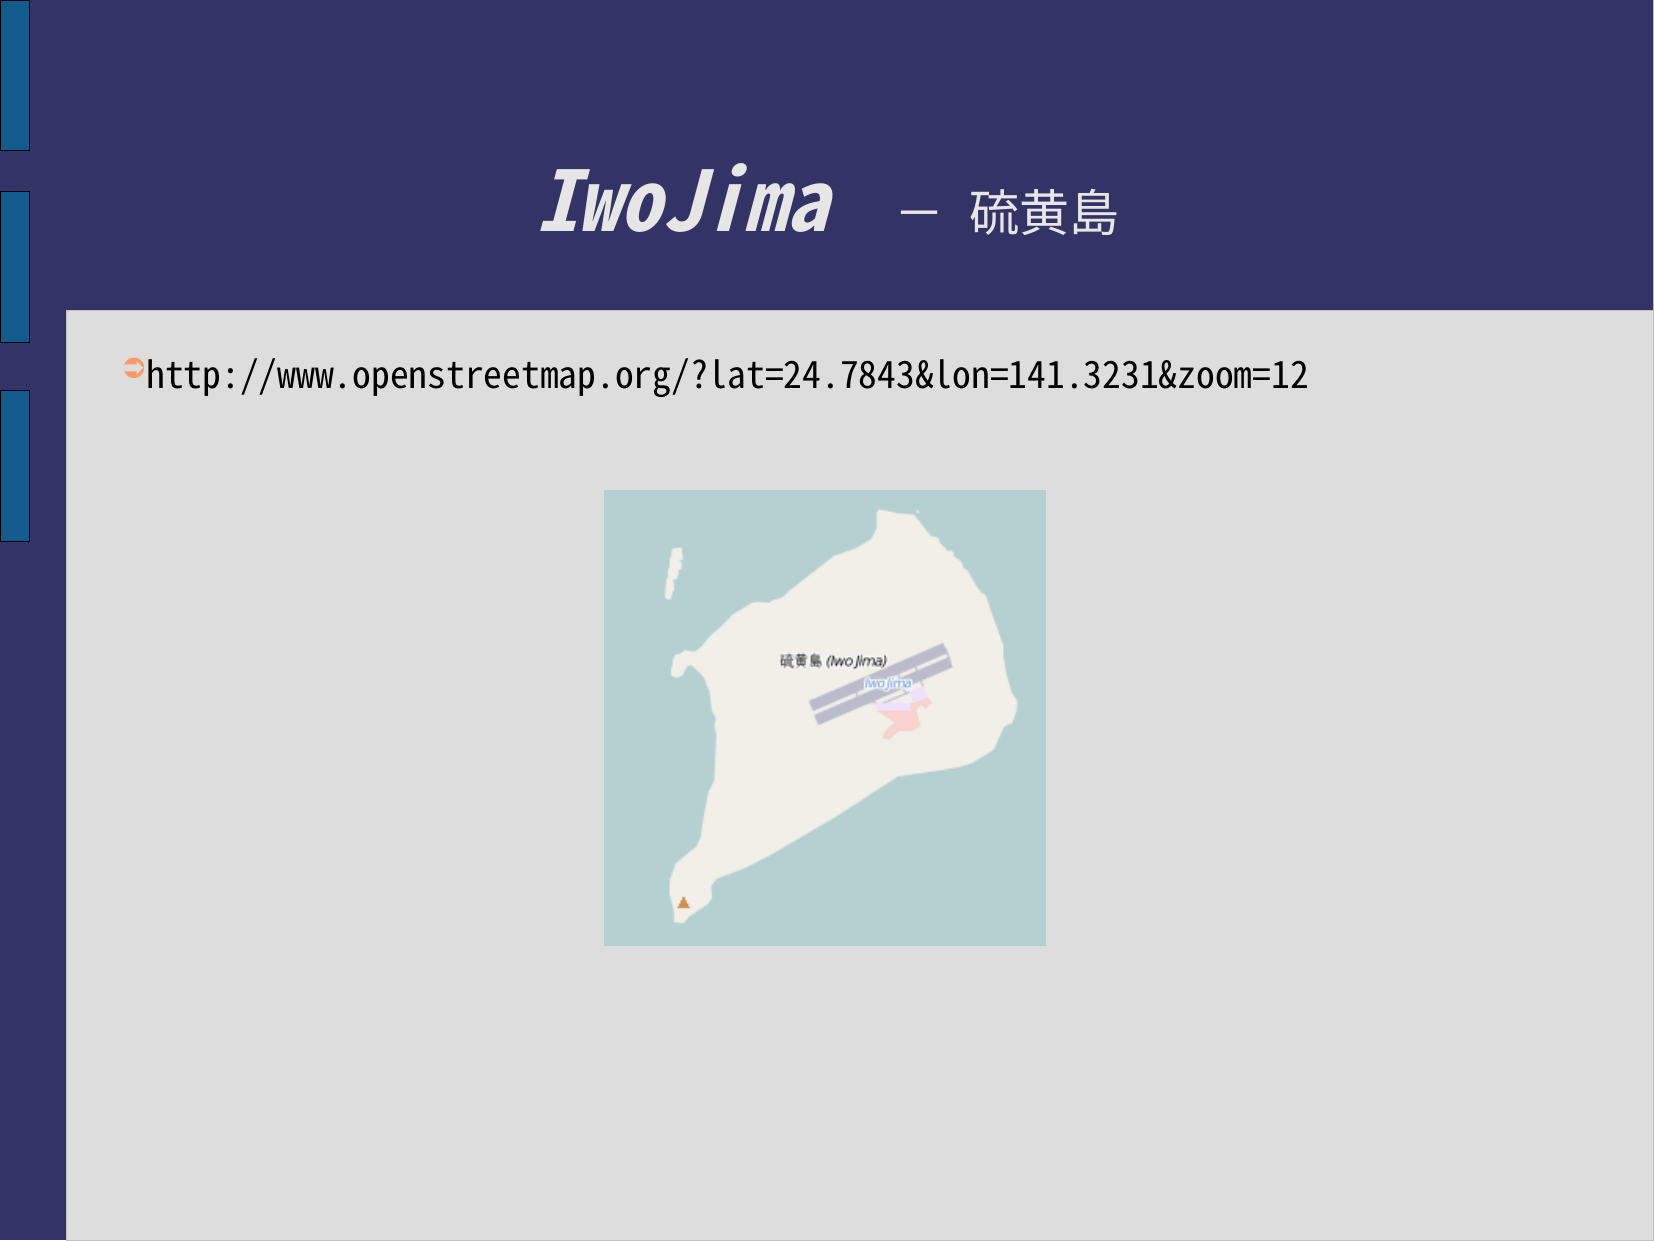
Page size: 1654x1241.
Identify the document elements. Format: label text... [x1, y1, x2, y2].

list http://www.openstreetmap.org/?lat=24.7843&lon=141.3231&zoom=12 [121, 344, 1534, 1127]
title IwoJima － 硫黄島 [121, 91, 1534, 299]
picture [604, 490, 1046, 946]
